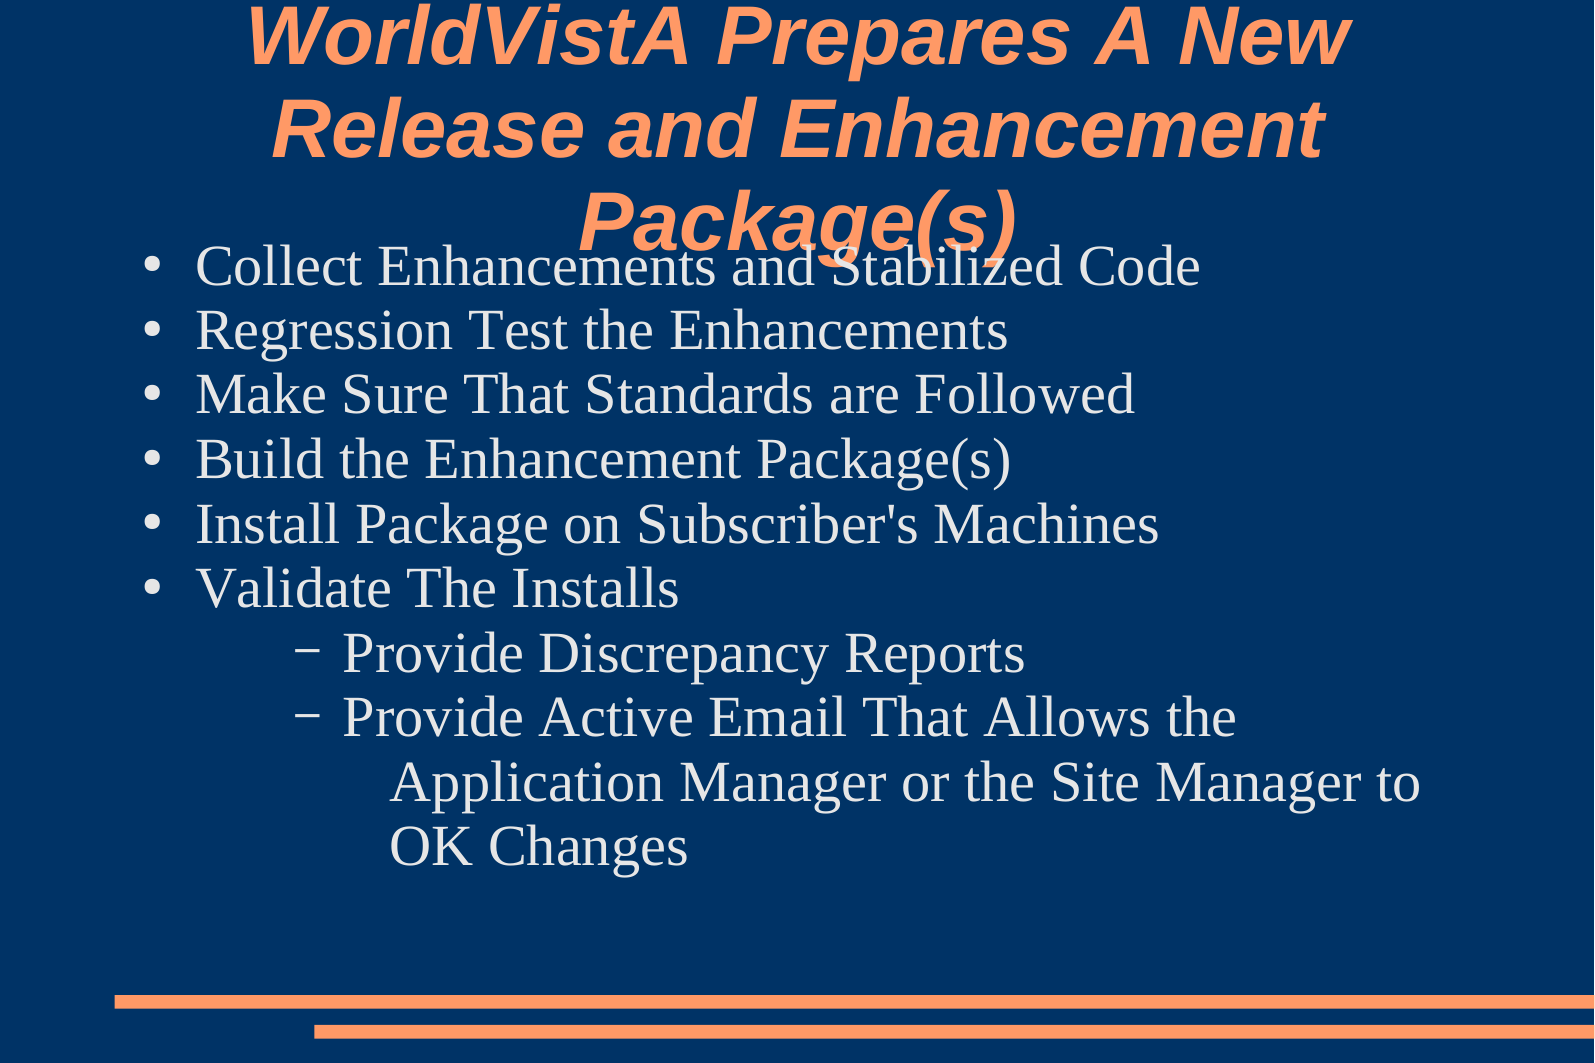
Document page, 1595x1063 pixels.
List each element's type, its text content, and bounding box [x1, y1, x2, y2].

title WorldVistA Prepares A New Release and Enhancement Package(s) [117, 20, 1479, 232]
list Collect Enhancements and Stabilized Code Regression Test the Enhancements Make Sure That Standards are Followed Build the Enhancement Package(s) Install Package on Subscriber's Machines Validate The Installs Provide Discrepancy Reports Provide Active Email That Allows the Application Manager or the Site Manager to OK Changes [106, 232, 1495, 928]
